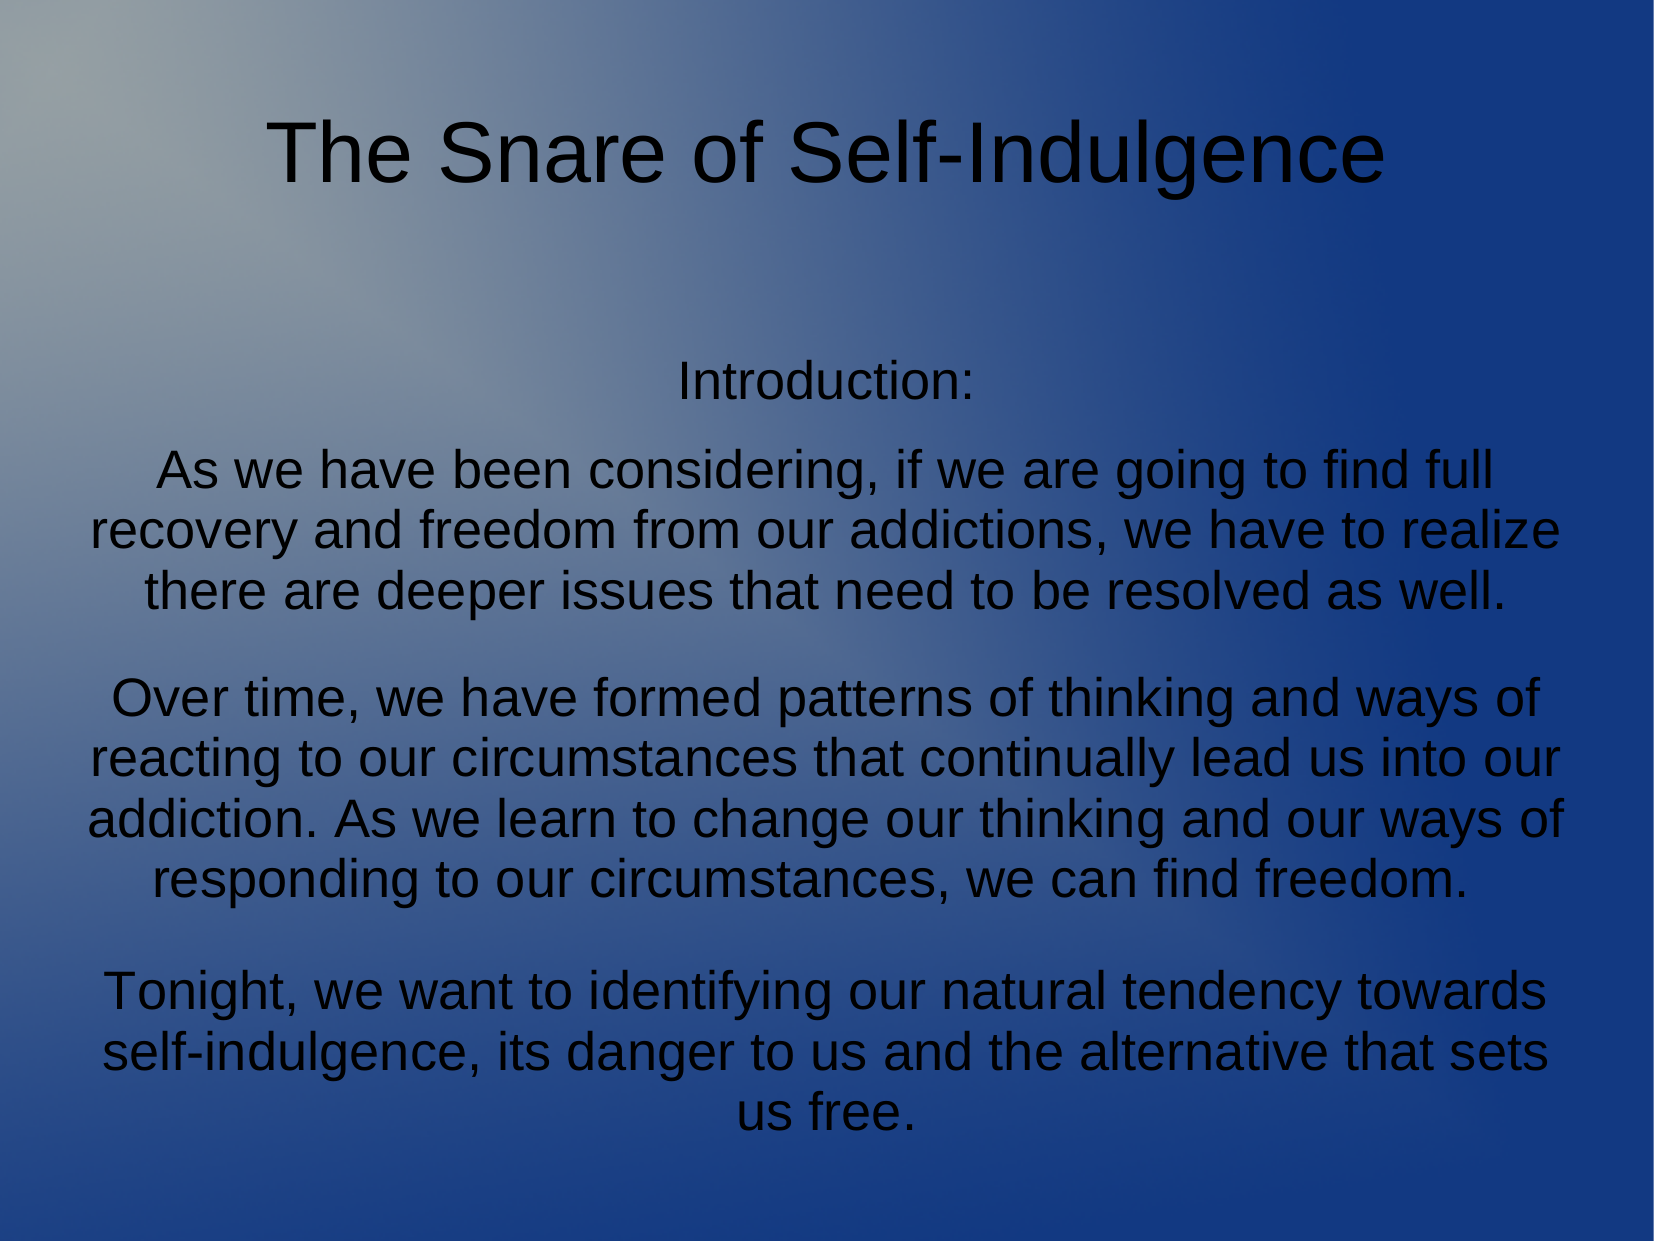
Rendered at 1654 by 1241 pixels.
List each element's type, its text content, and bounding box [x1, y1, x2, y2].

subtitle Introduction: As we have been considering, if we are going to find full recovery and freedom from our addictions, we have to realize there are deeper issues that need to be resolved as well. Over time, we have formed patterns of thinking and ways of reacting to our circumstances that continually lead us into our addiction. As we learn to change our thinking and our ways of responding to our circumstances, we can find freedom. Tonight, we want to identifying our natural tendency towards self-indulgence, its danger to us and the alternative that sets us free. [82, 290, 1571, 1241]
picture [0, 0, 1654, 1241]
title The Snare of Self-Indulgence [82, 49, 1571, 257]
